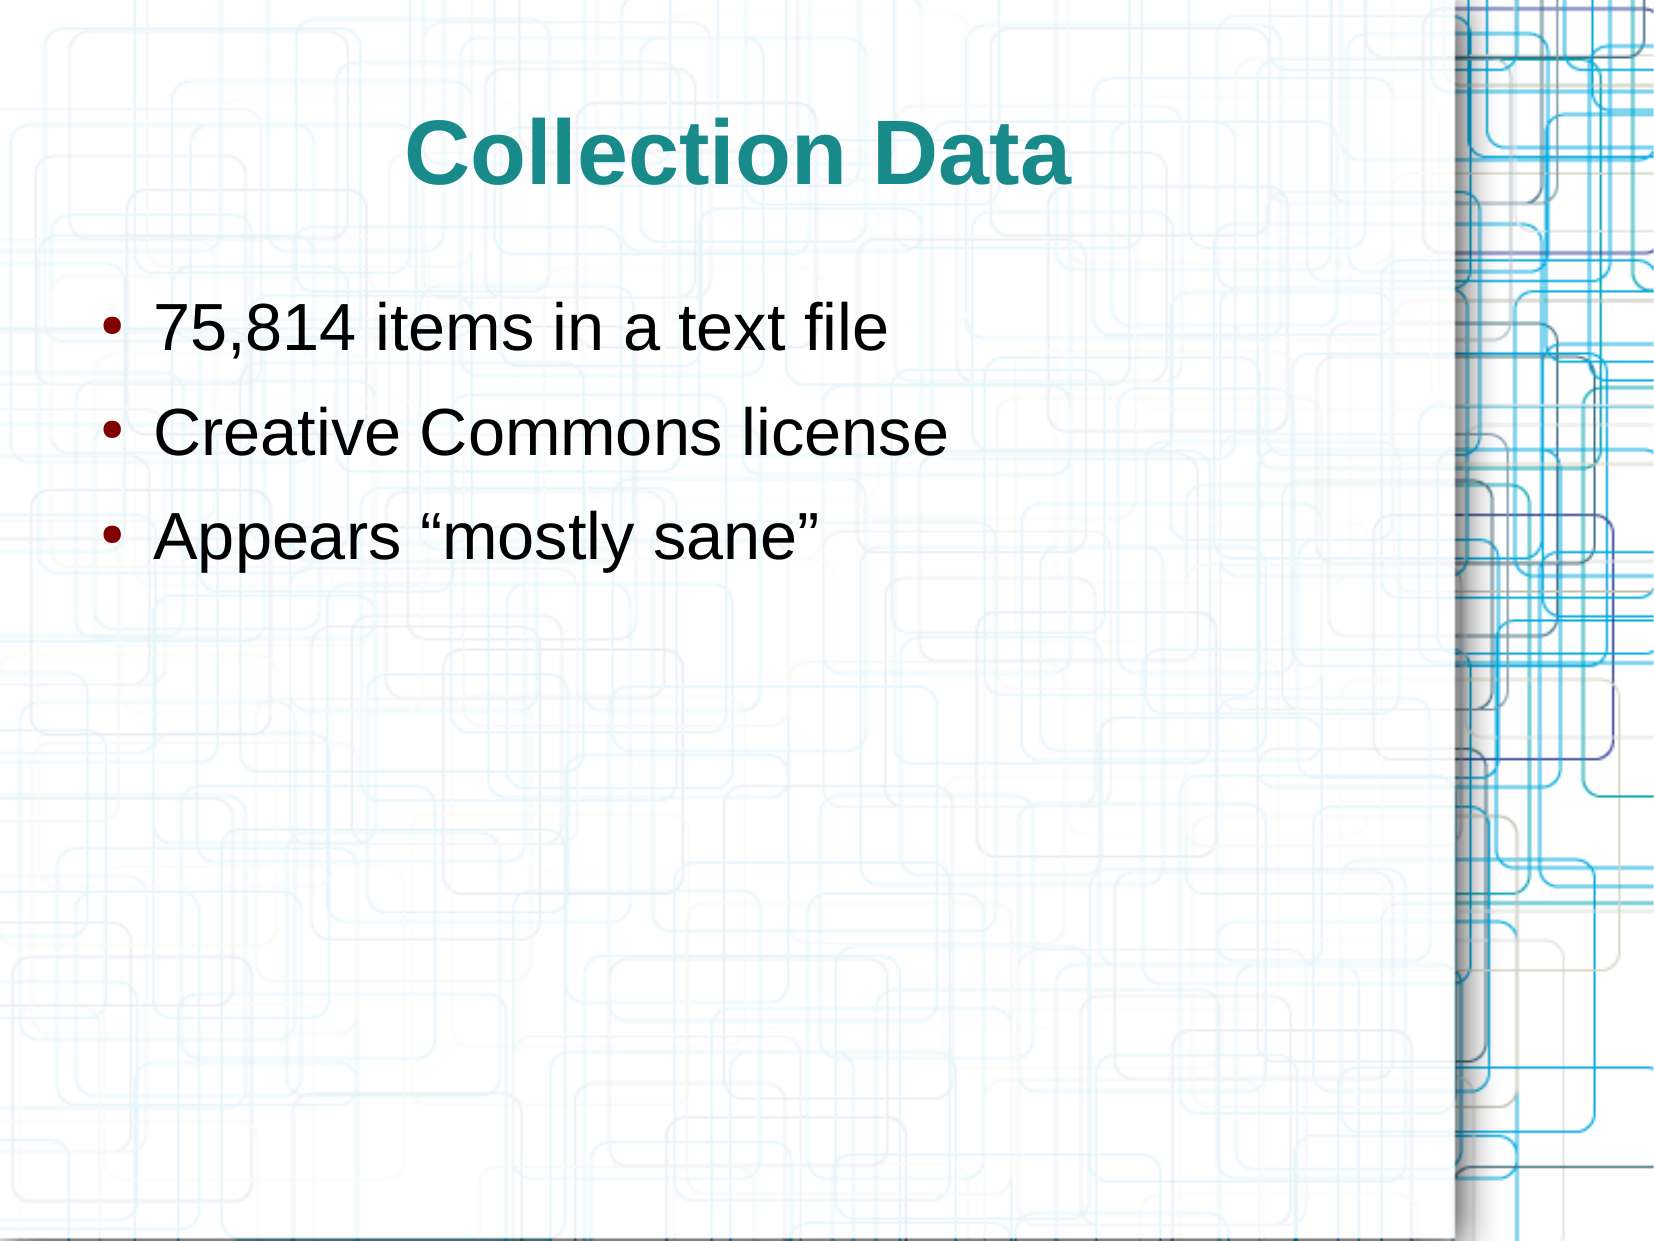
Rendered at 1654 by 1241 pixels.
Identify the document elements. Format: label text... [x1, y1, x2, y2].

list 75,814 items in a text file Creative Commons license Appears “mostly sane” [82, 290, 1418, 1094]
title Collection Data [59, 49, 1418, 257]
picture [0, 0, 1654, 1241]
